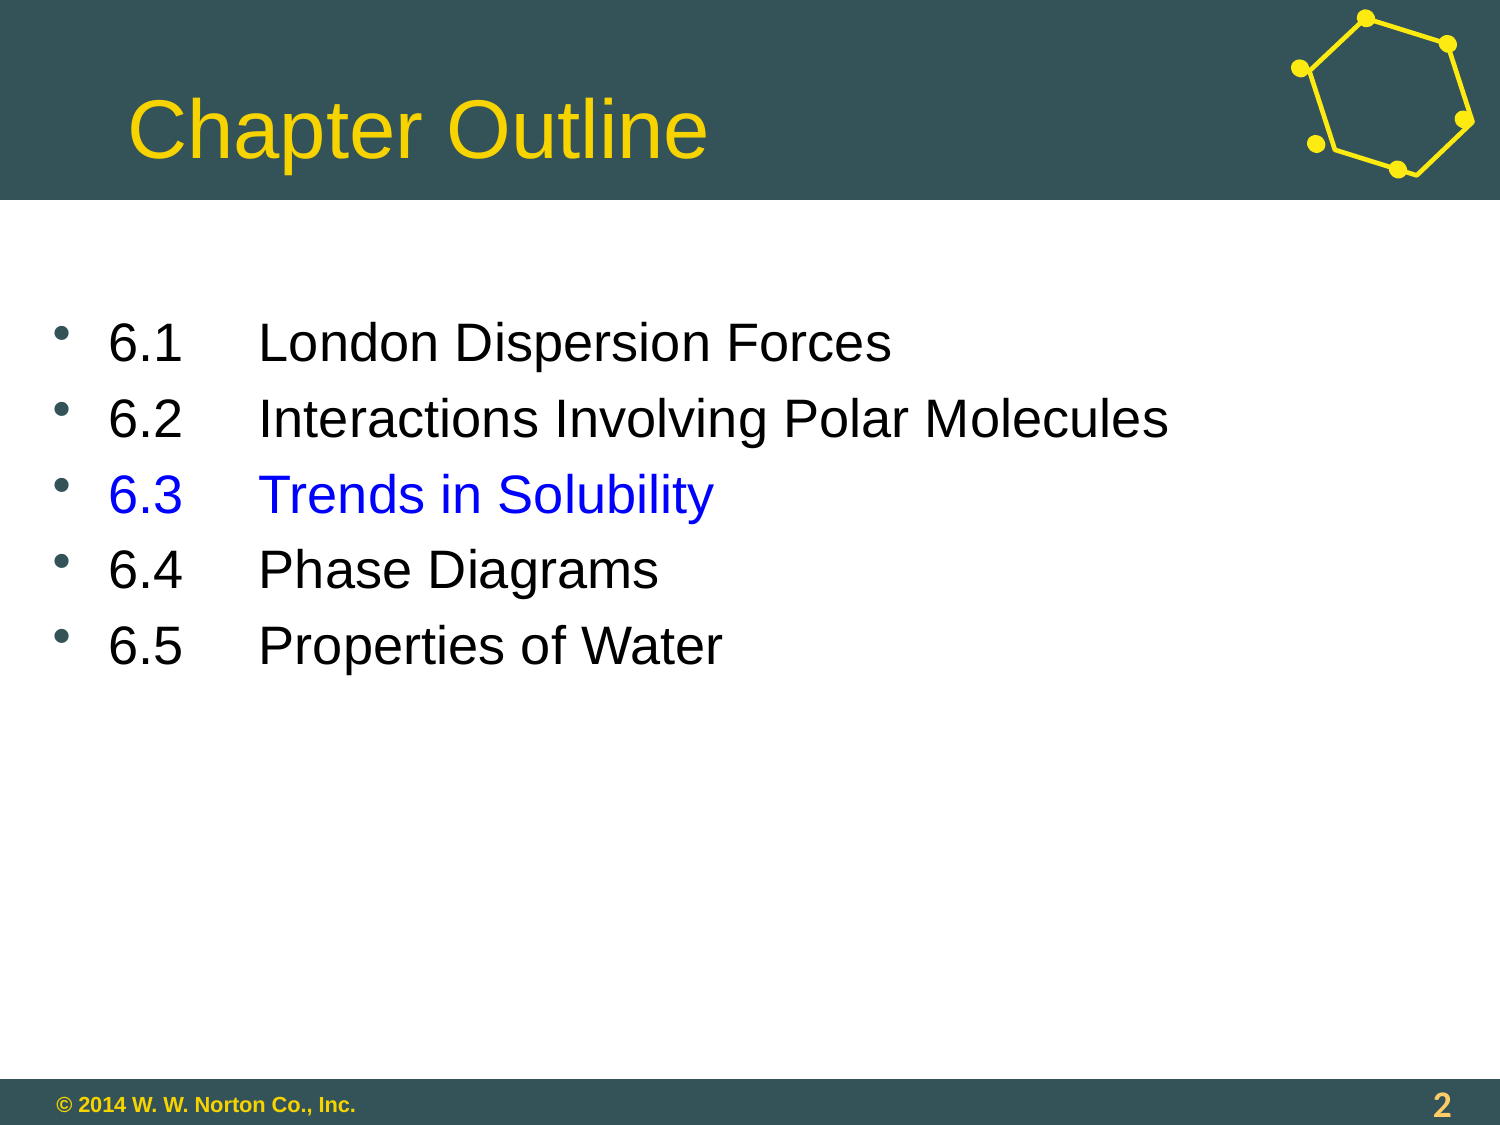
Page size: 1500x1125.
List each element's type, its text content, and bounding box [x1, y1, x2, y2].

slide_number <number> [1417, 1076, 1468, 1125]
title Chapter Outline [112, 50, 1388, 200]
list 6.1 London Dispersion Forces 6.2 Interactions Involving Polar Molecules 6.3 Trends in Solubility 6.4 Phase Diagrams 6.5 Properties of Water [37, 299, 1375, 975]
